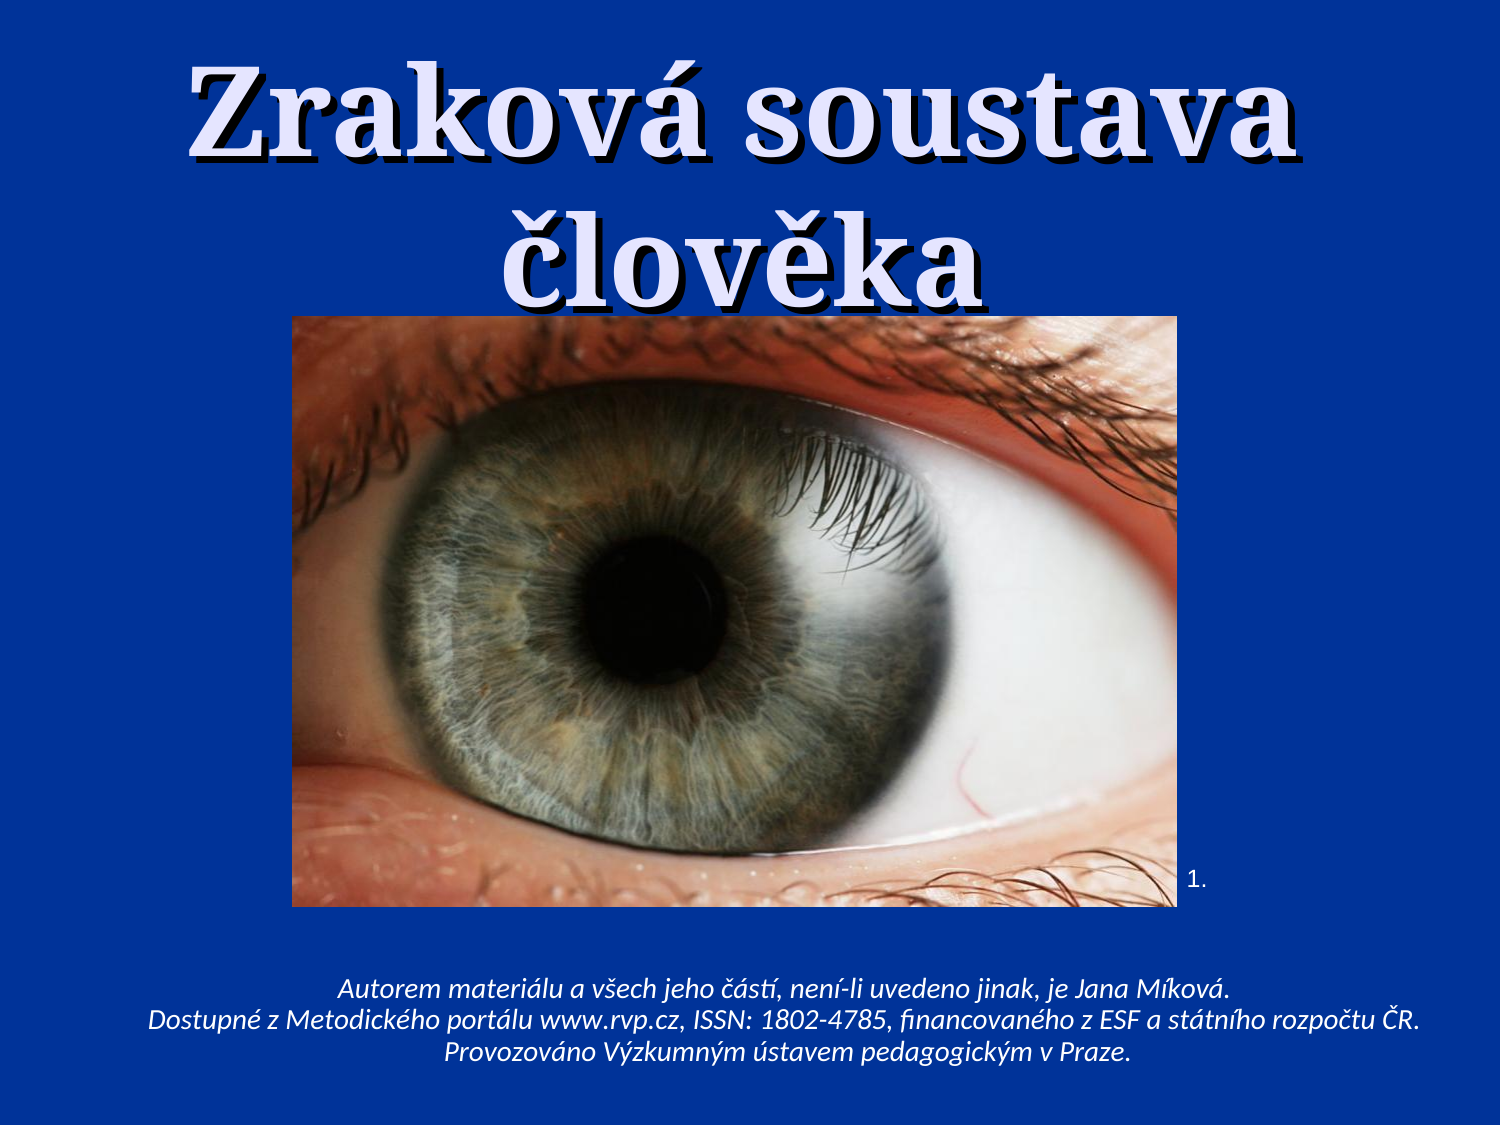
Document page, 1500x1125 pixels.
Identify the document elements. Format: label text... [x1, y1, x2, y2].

text_box Autorem materiálu a všech jeho částí, není-li uvedeno jinak, je Jana Míková. Dostupné z Metodického portálu www.rvp.cz, ISSN: 1802-4785, financovaného z ESF a státního rozpočtu ČR. Provozováno Výzkumným ústavem pedagogickým v Praze. [76, 965, 1500, 1118]
picture [292, 316, 1177, 908]
text_box 1. [1171, 855, 1267, 901]
title Zraková soustava člověka [105, 24, 1381, 340]
